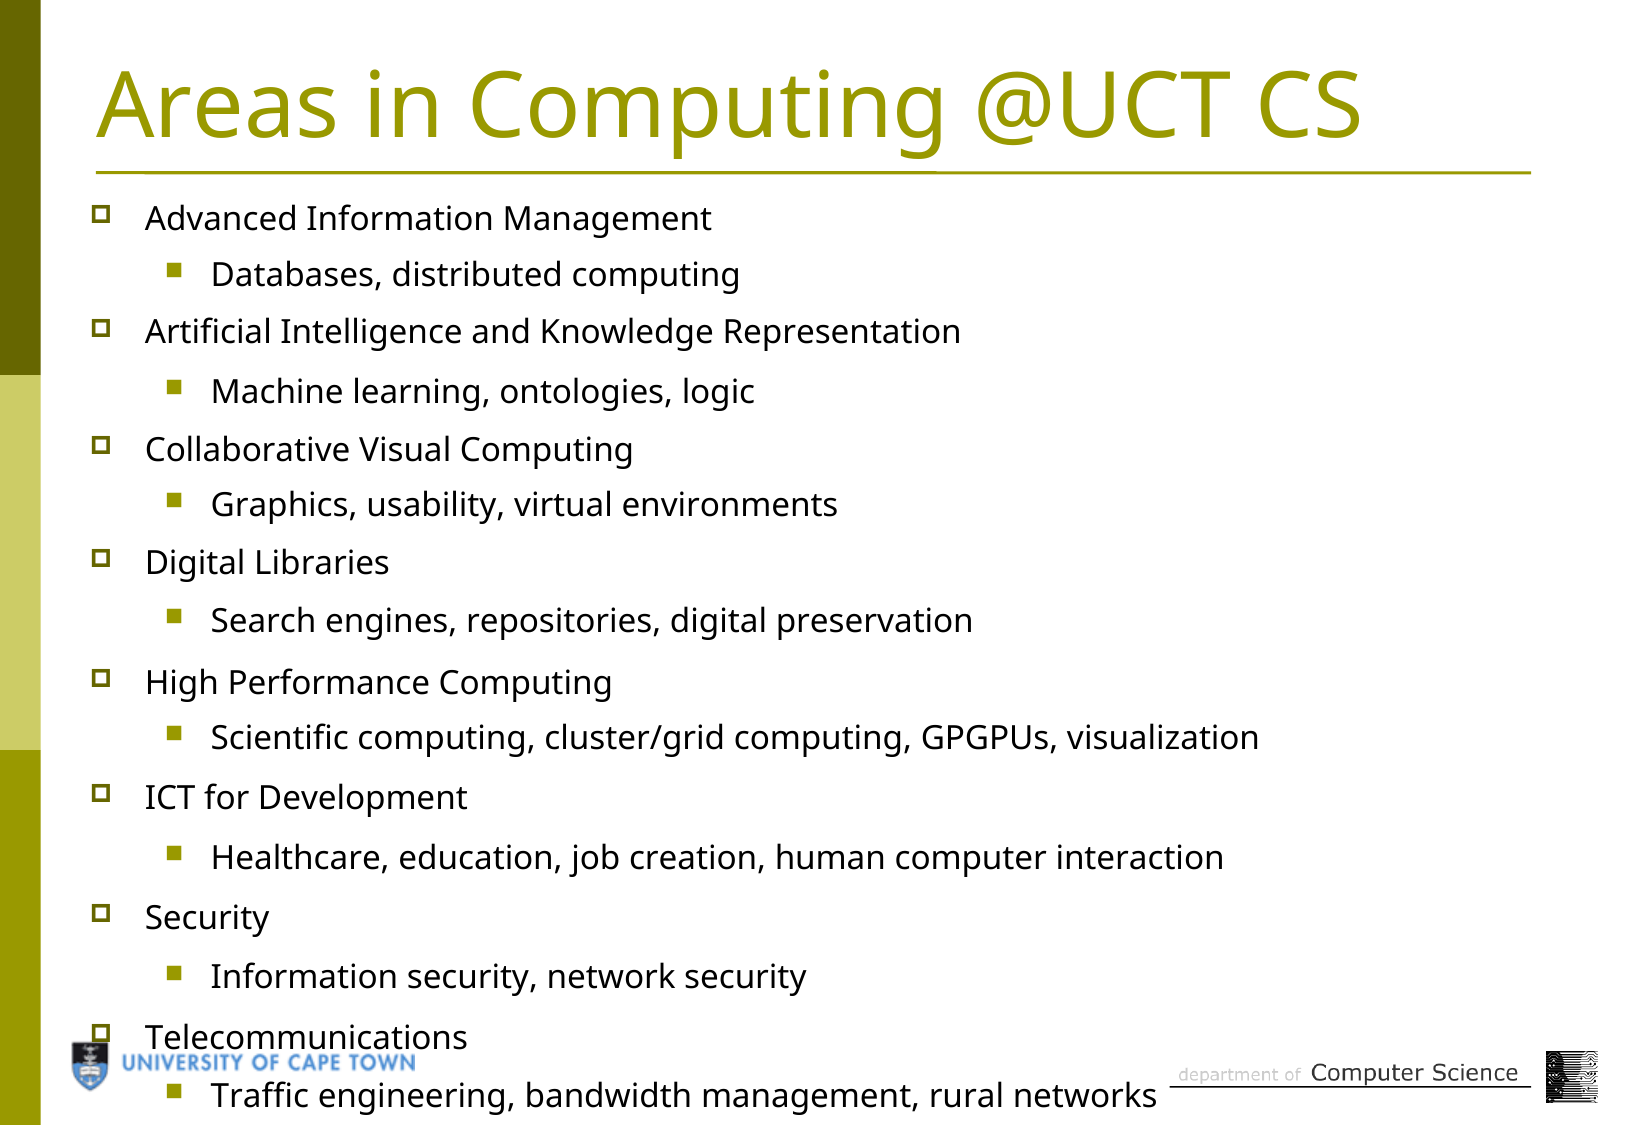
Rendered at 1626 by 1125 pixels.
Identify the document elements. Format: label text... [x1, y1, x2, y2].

list Advanced Information Management Databases, distributed computing Artificial Intelligence and Knowledge Representation Machine learning, ontologies, logic Collaborative Visual Computing Graphics, usability, virtual environments Digital Libraries Search engines, repositories, digital preservation High Performance Computing Scientific computing, cluster/grid computing, GPGPUs, visualization ICT for Development Healthcare, education, job creation, human computer interaction Security Information security, network security Telecommunications Traffic engineering, bandwidth management, rural networks [74, 187, 1538, 1020]
title Areas in Computing @UCT CS [81, 45, 1544, 173]
picture [1169, 1043, 1532, 1091]
picture [61, 1024, 415, 1103]
picture [322, 1091, 331, 1096]
picture [342, 1091, 351, 1103]
picture [391, 1091, 400, 1103]
picture [95, 1028, 106, 1038]
picture [1546, 1051, 1598, 1103]
picture [247, 1098, 255, 1103]
picture [361, 1091, 371, 1103]
